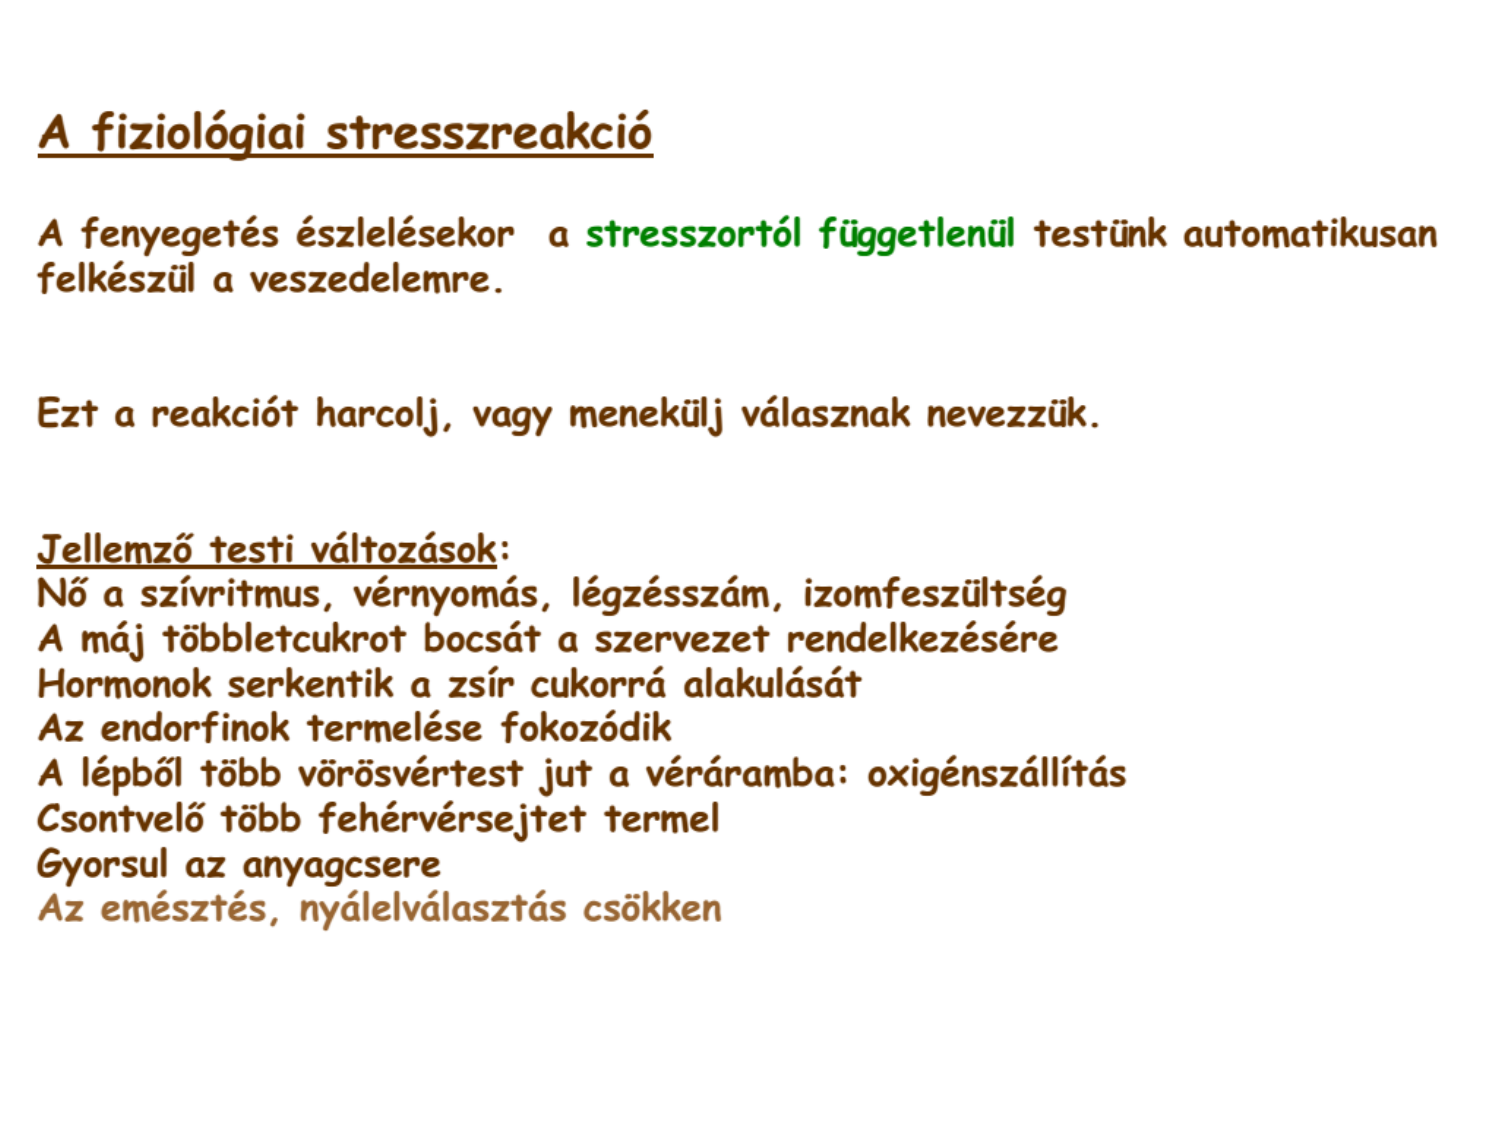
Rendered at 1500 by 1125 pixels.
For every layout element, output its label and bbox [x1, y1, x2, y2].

picture [0, 88, 1479, 976]
